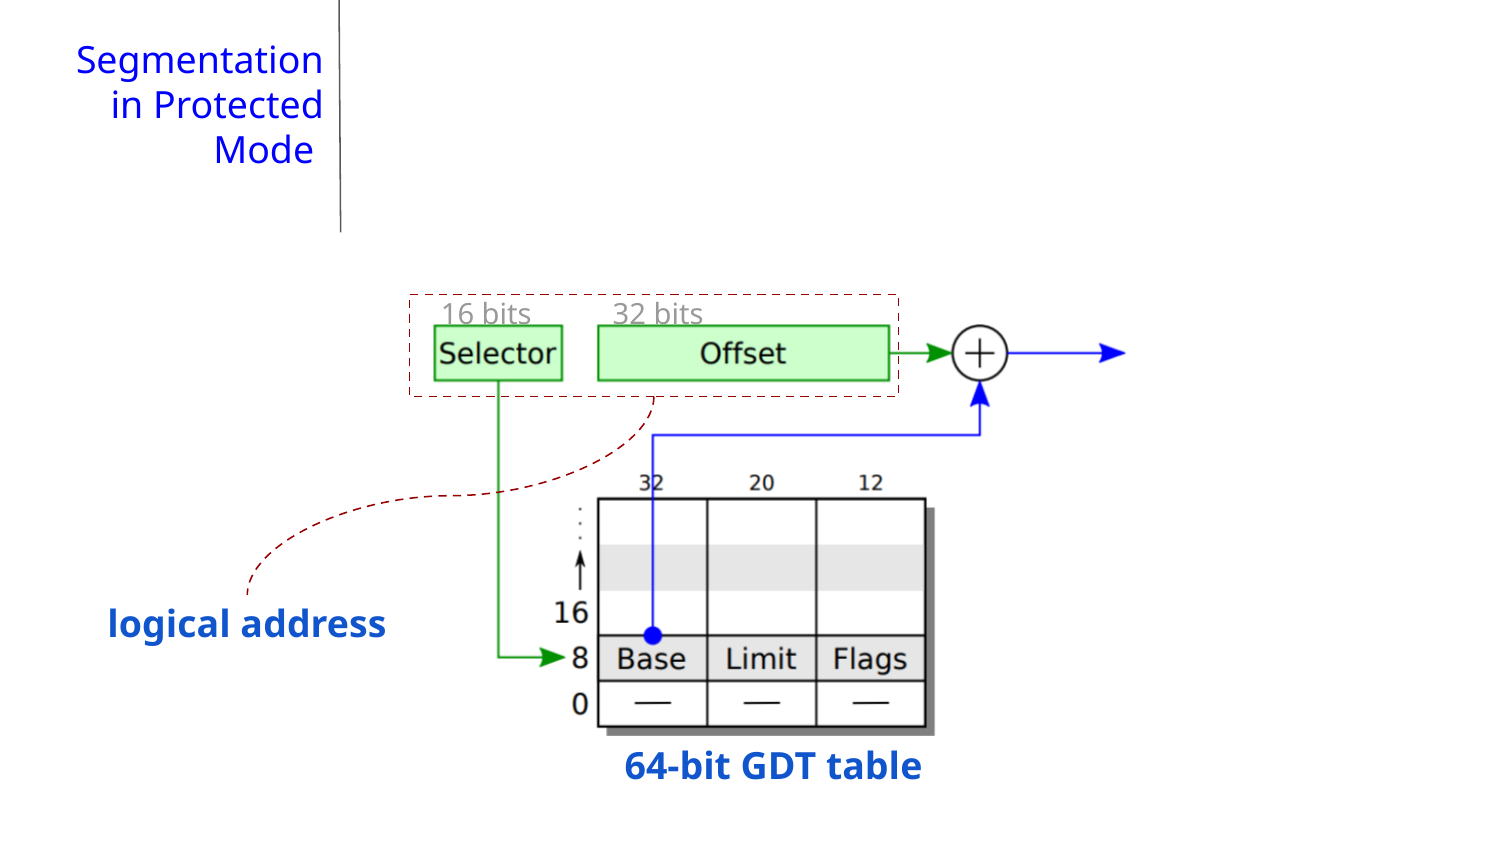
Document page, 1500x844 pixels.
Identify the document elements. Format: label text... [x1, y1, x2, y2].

text_box 16 bits [425, 294, 549, 332]
text_box 32 bits [597, 294, 721, 332]
text_box Segmentation in Protected Mode [0, 0, 339, 208]
text_box logical address [8, 594, 486, 650]
text_box 64-bit GDT table [535, 736, 1012, 792]
picture [428, 319, 1138, 737]
